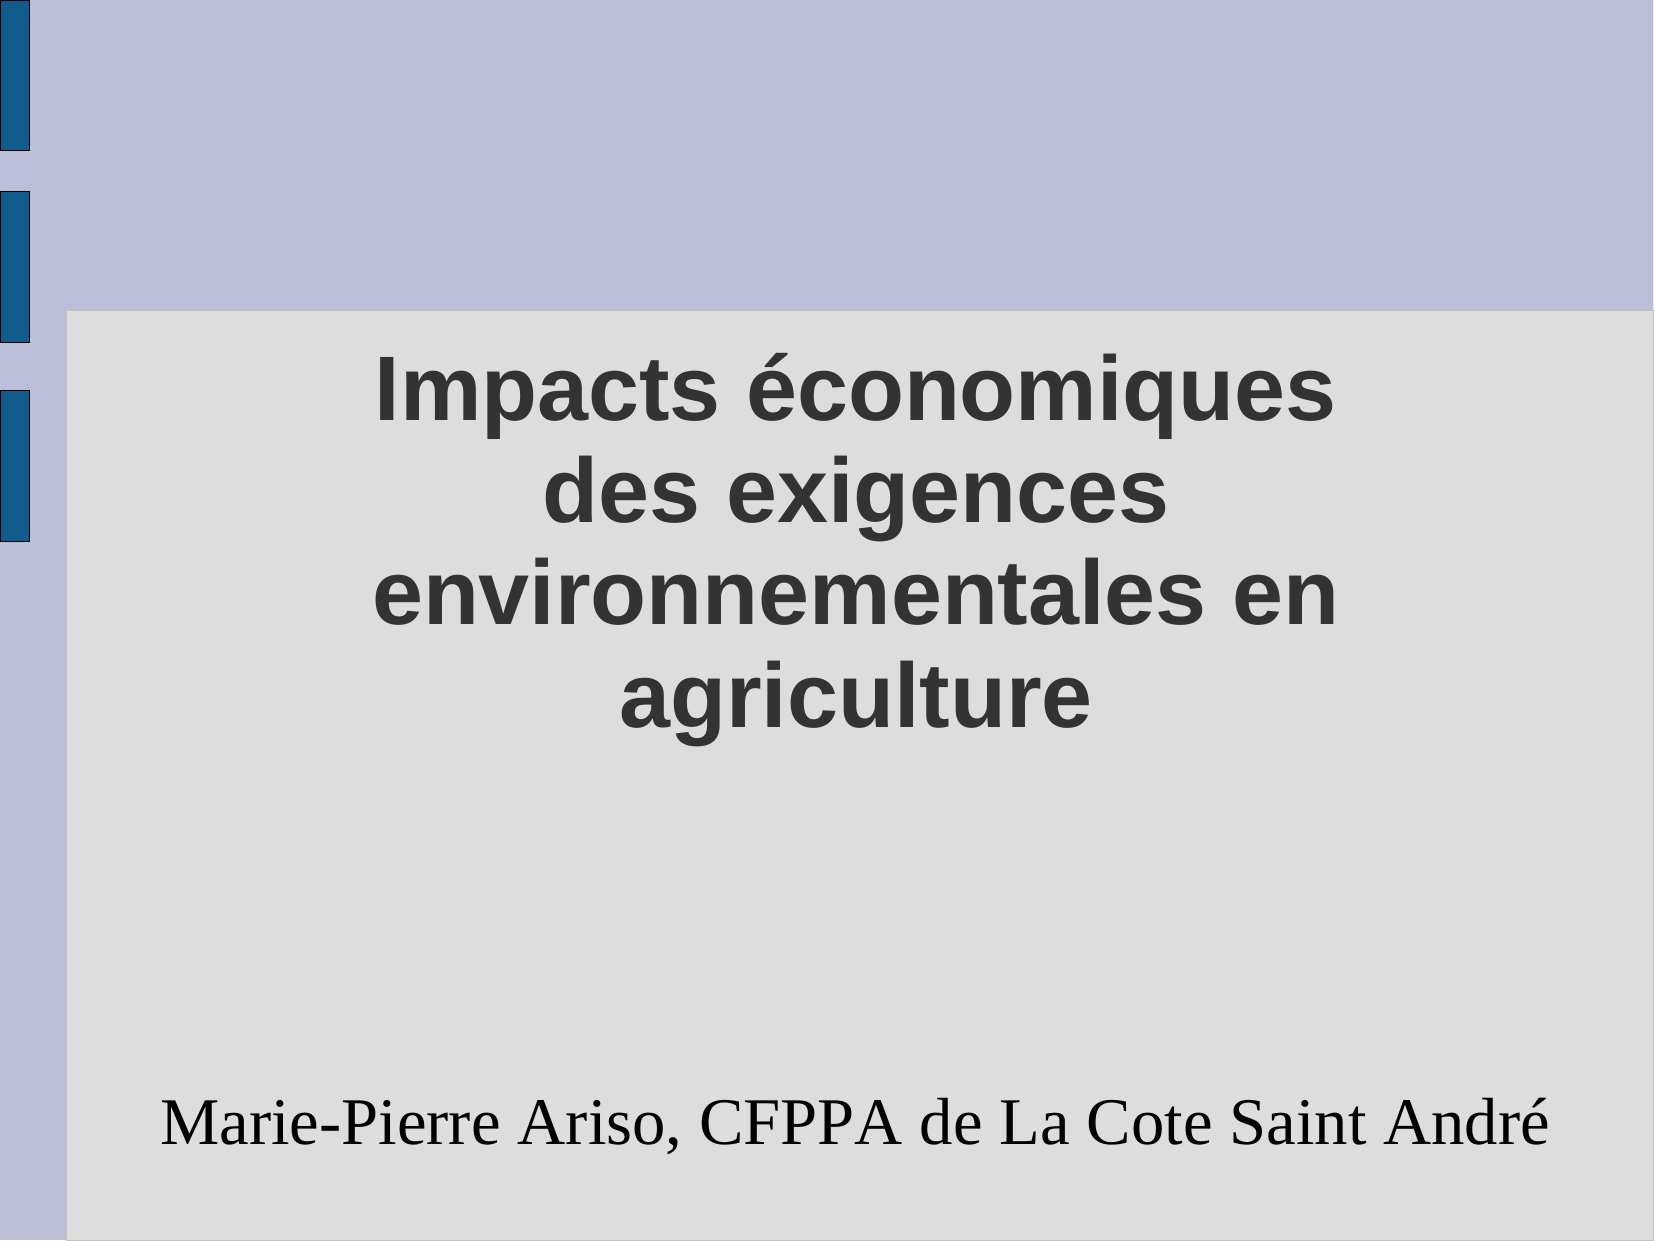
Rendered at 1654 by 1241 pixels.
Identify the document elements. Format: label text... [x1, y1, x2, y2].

subtitle Marie-Pierre Ariso, CFPPA de La Cote Saint André [147, 1077, 1565, 1241]
title Impacts économiques des exigences environnementales en agriculture [295, 324, 1418, 760]
